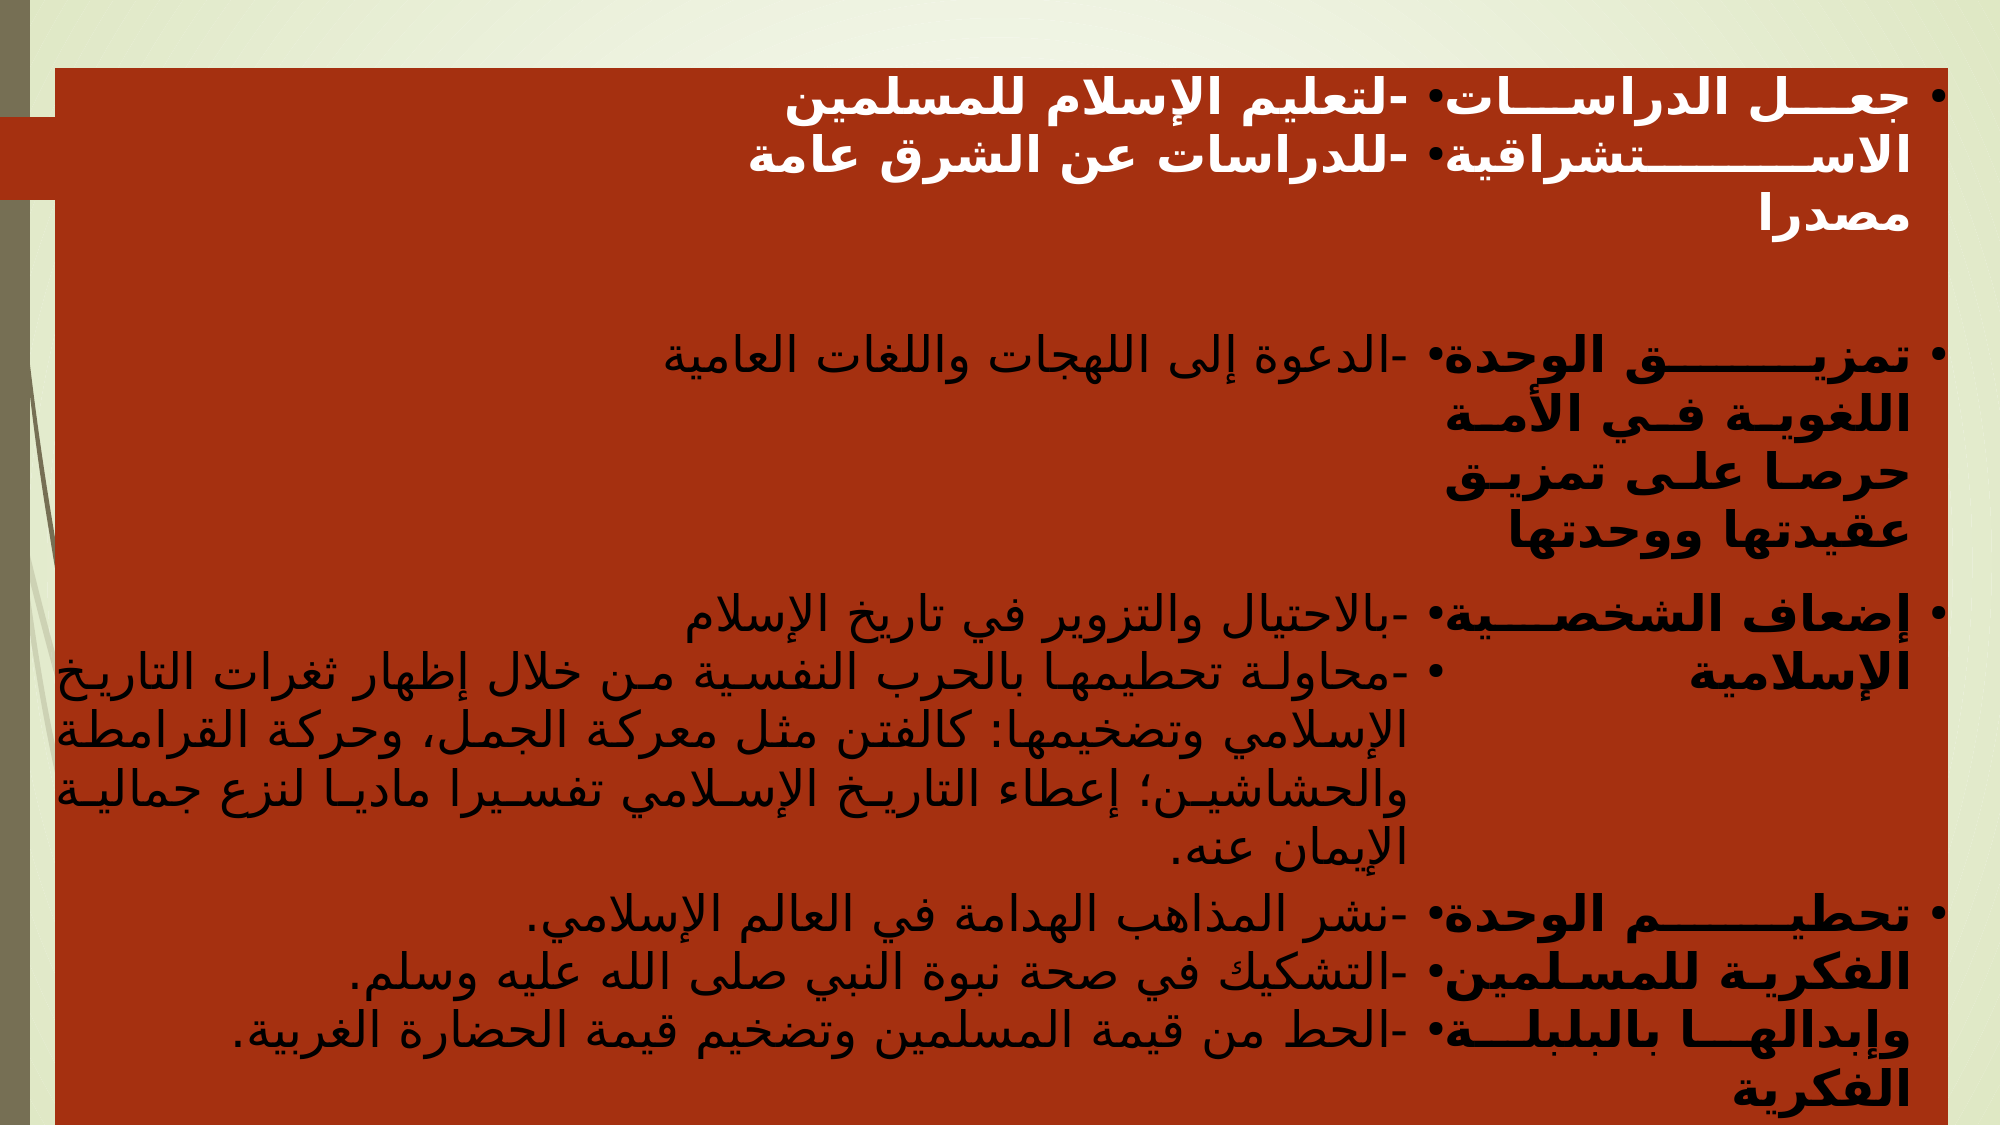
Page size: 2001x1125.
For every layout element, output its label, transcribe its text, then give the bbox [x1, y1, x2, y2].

table_header -لتعليم الإسلام للمسلمين -للدراسات عن الشرق عامة [55, 68, 1445, 326]
table_header جعل الدراسات الاستشراقية مصدرا [1445, 68, 1948, 326]
table_cell -بالاحتيال والتزوير في تاريخ الإسلام -محاولة تحطيمها بالحرب النفسية من خلال إظهار ثغرات التاريخ الإسلامي وتضخيمها: كالفتن مثل معركة الجمل، وحركة القرامطة والحشاشين؛ إعطاء التاريخ الإسلامي تفسيرا ماديا لنزع جمالية الإيمان عنه. [55, 585, 1445, 885]
table_cell تمزيق الوحدة اللغوية في الأمة حرصا على تمزيق عقيدتها ووحدتها [1445, 326, 1948, 585]
table_cell -الدعوة إلى اللهجات واللغات العامية [55, 326, 1445, 585]
table_cell تحطيم الوحدة الفكرية للمسلمين وإبدالها بالبلبلة الفكرية [1445, 885, 1948, 1125]
table_cell إضعاف الشخصية الإسلامية [1445, 585, 1948, 885]
table_cell -نشر المذاهب الهدامة في العالم الإسلامي. -التشكيك في صحة نبوة النبي صلى الله عليه وسلم. -الحط من قيمة المسلمين وتضخيم قيمة الحضارة الغربية. [55, 885, 1445, 1125]
